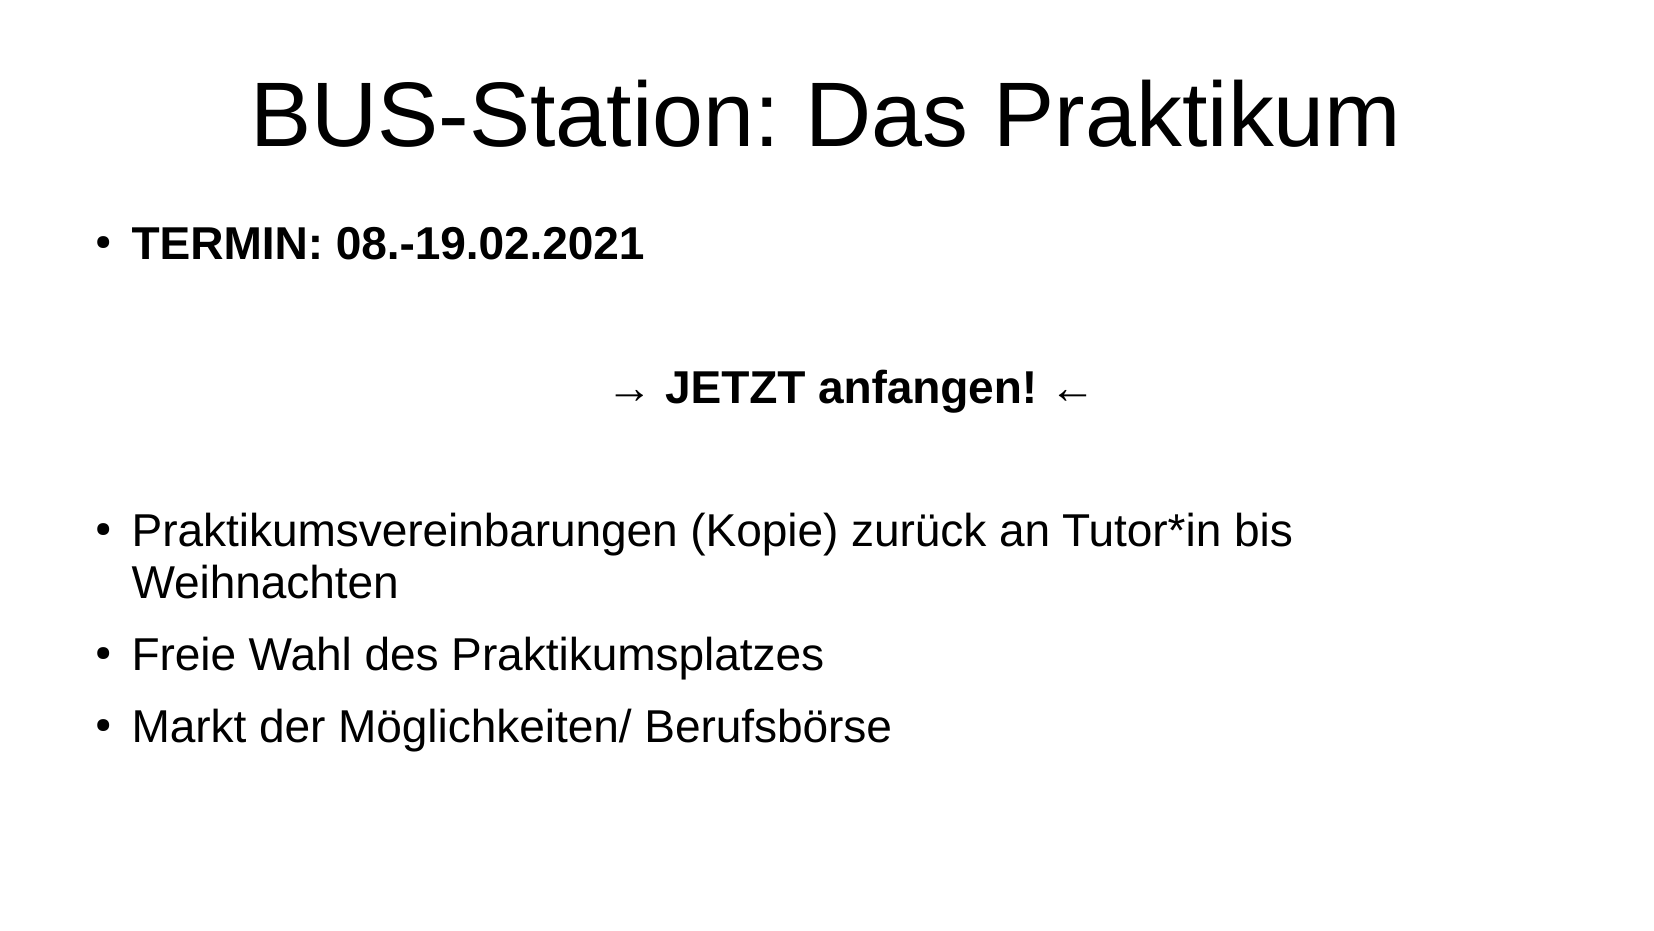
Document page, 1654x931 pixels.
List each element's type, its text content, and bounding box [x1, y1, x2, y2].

list TERMIN: 08.-19.02.2021 → JETZT anfangen! ← Praktikumsvereinbarungen (Kopie) zurück an Tutor*in bis Weihnachten Freie Wahl des Praktikumsplatzes Markt der Möglichkeiten/ Berufsbörse [82, 217, 1571, 758]
title BUS-Station: Das Praktikum [82, 37, 1571, 193]
